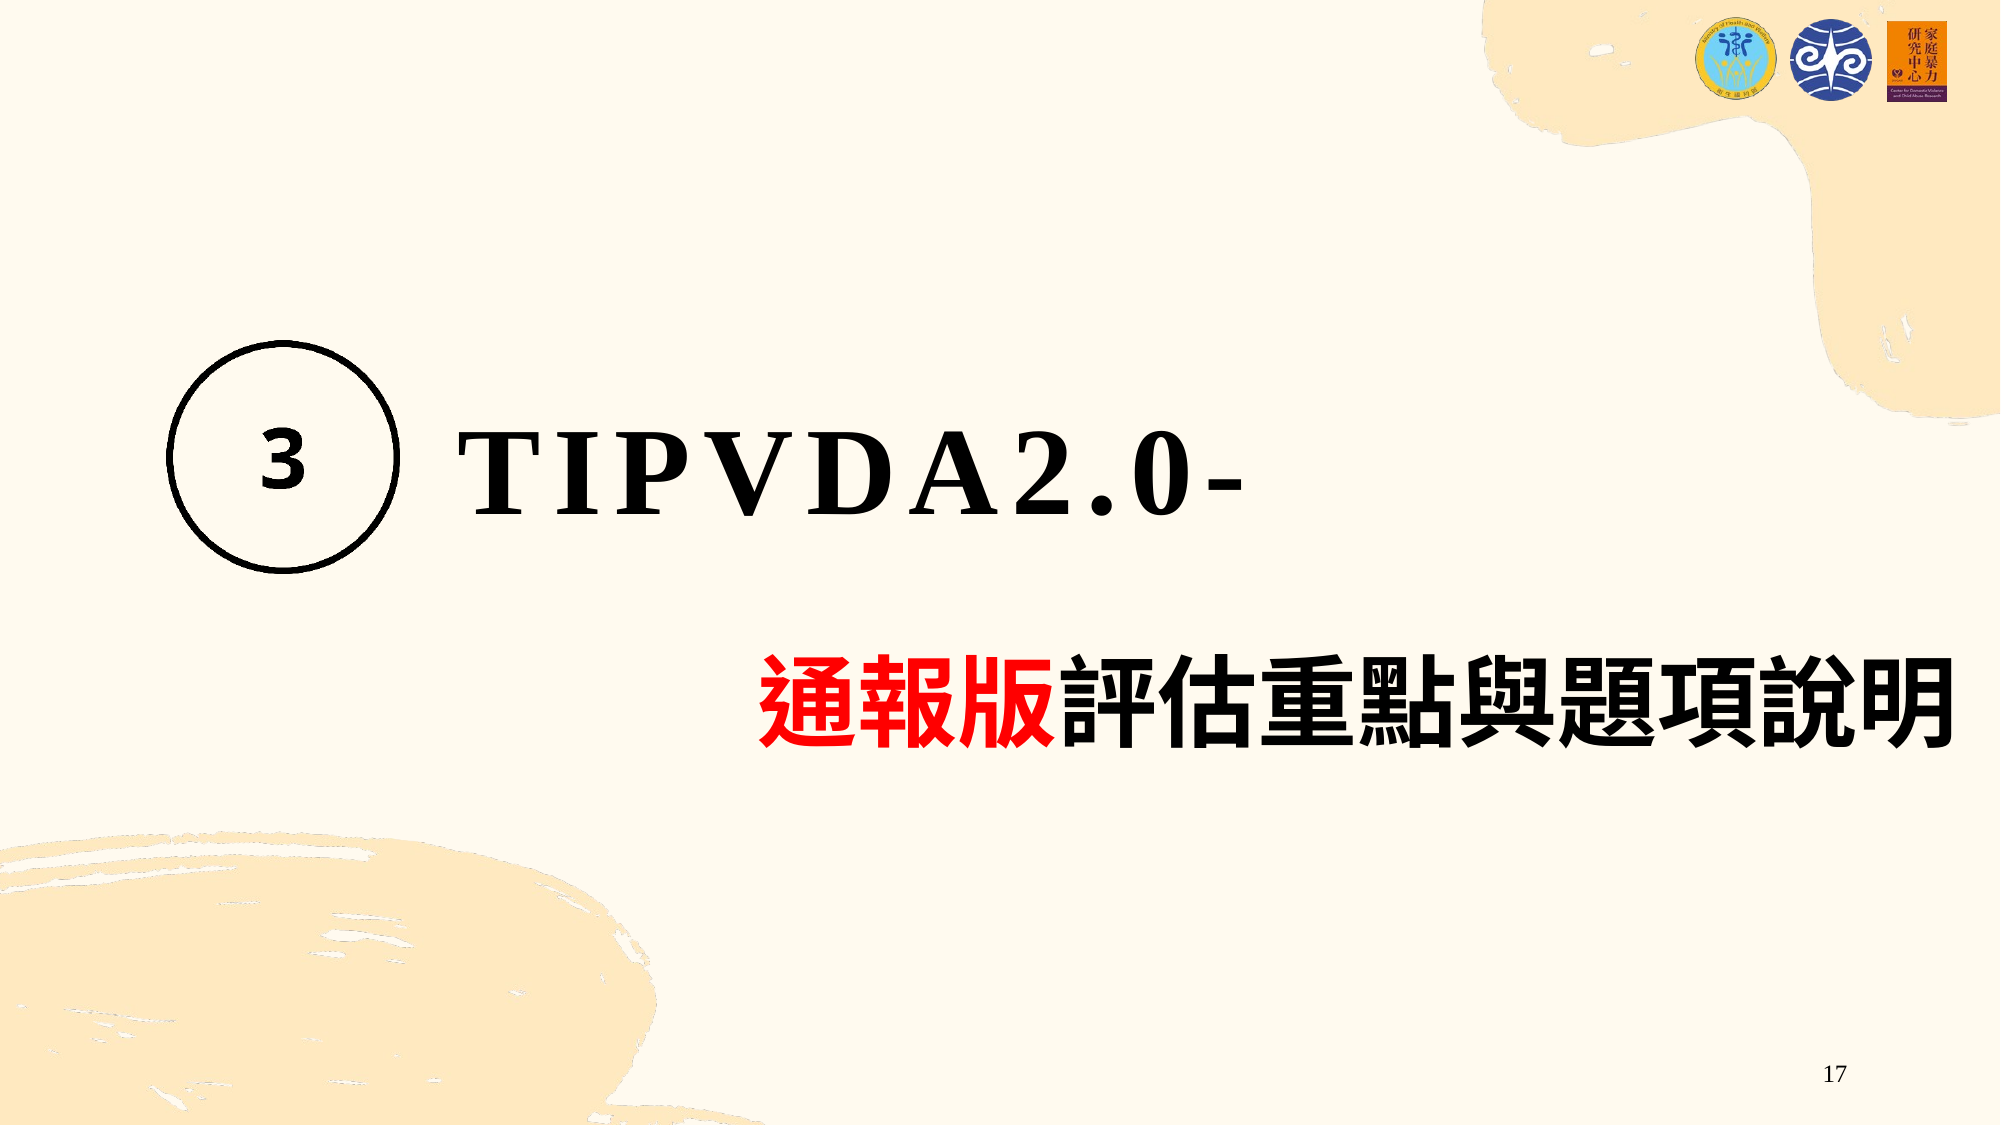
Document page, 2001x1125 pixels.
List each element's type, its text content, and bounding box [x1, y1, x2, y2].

picture [166, 341, 400, 574]
picture [1421, 0, 2001, 558]
picture [0, 790, 998, 1125]
title TIPVDA2.0- 通報版評估重點與題項說明 [442, 457, 2000, 622]
